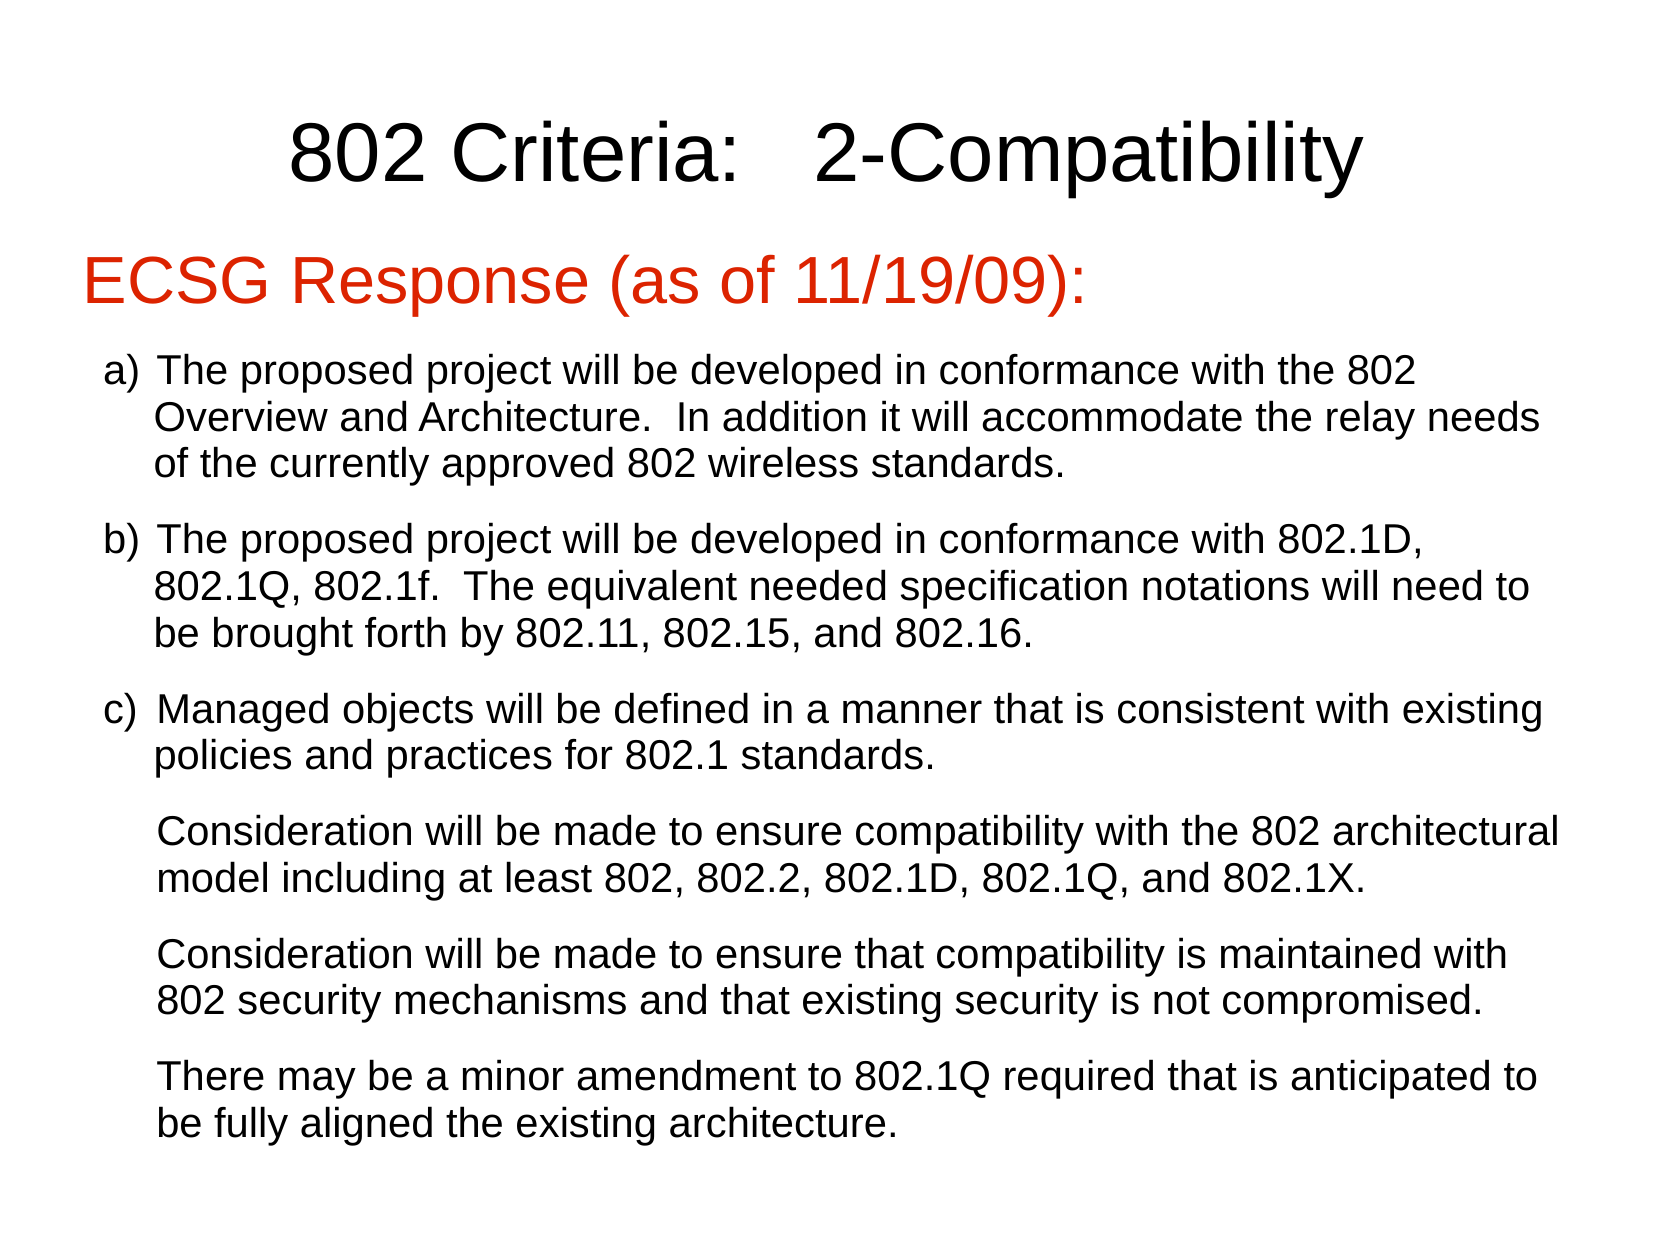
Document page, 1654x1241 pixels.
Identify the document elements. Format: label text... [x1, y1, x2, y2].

list ECSG Response (as of 11/19/09): The proposed project will be developed in conformance with the 802 Overview and Architecture. In addition it will accommodate the relay needs of the currently approved 802 wireless standards. The proposed project will be developed in conformance with 802.1D, 802.1Q, 802.1f. The equivalent needed specification notations will need to be brought forth by 802.11, 802.15, and 802.16. Managed objects will be defined in a manner that is consistent with existing policies and practices for 802.1 standards. Consideration will be made to ensure compatibility with the 802 architectural model including at least 802, 802.2, 802.1D, 802.1Q, and 802.1X. Consideration will be made to ensure that compatibility is maintained with 802 security mechanisms and that existing security is not compromised. There may be a minor amendment to 802.1Q required that is anticipated to be fully aligned the existing architecture. [82, 242, 1571, 1146]
title 802 Criteria: 2-Compatibility [82, 56, 1571, 242]
